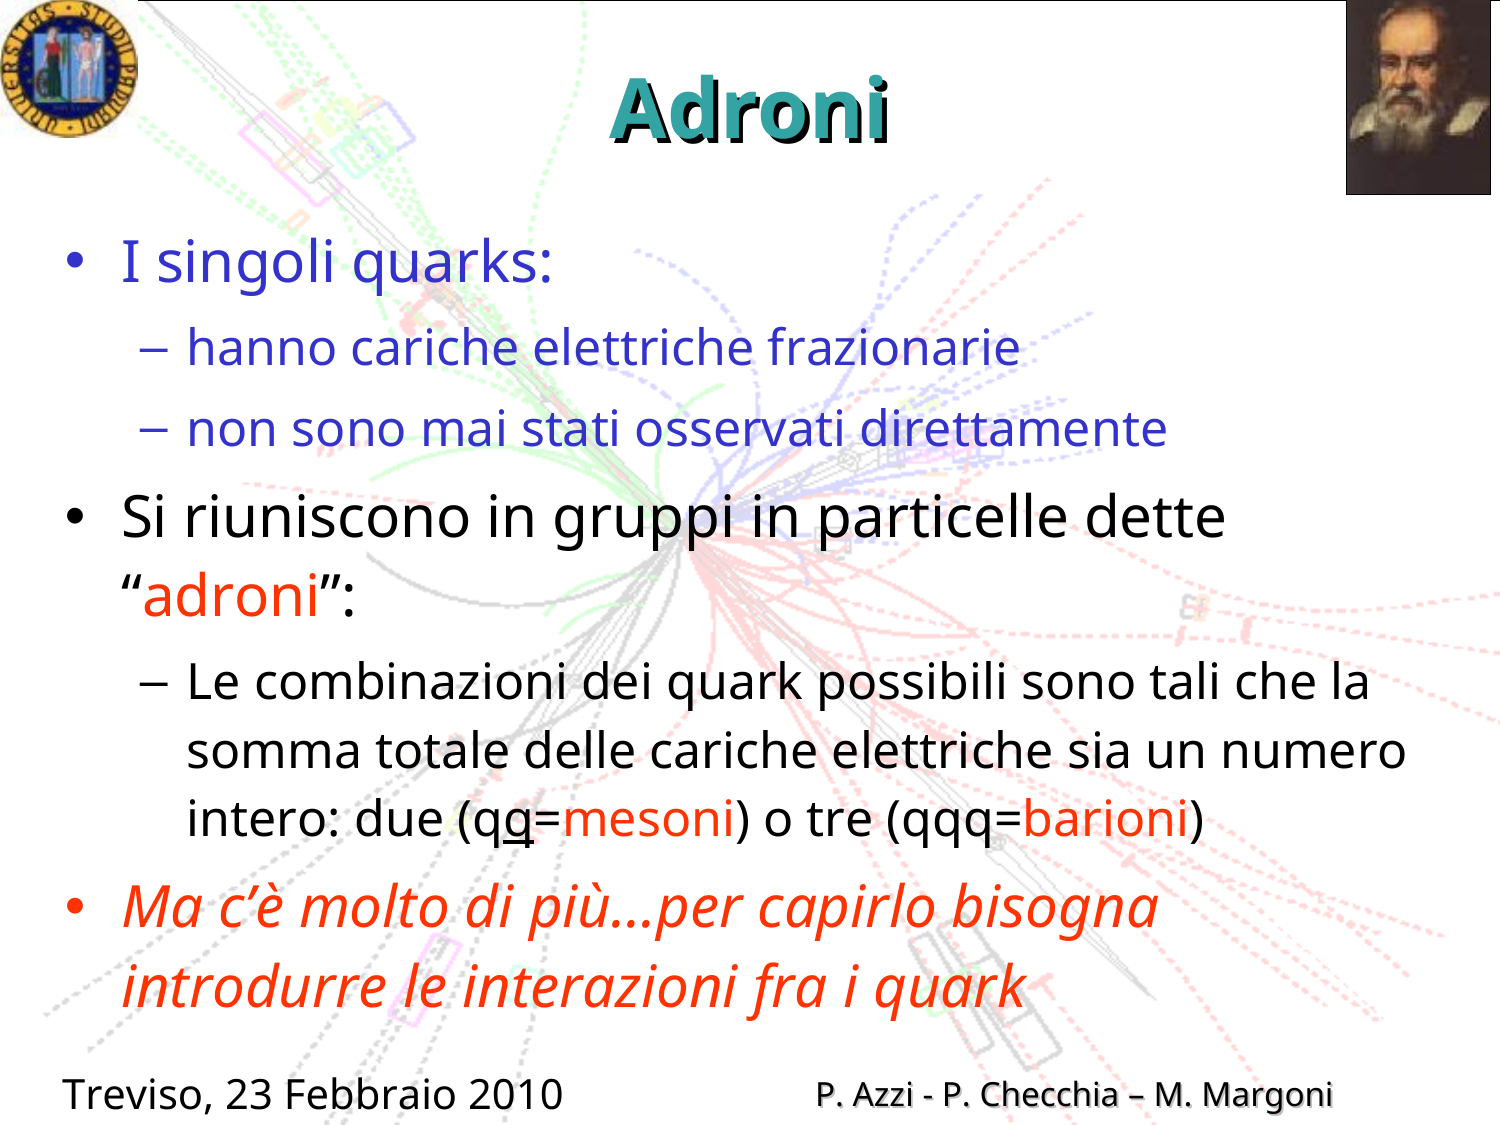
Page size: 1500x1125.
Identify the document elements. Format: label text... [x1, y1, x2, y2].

picture [0, 213, 1500, 1125]
list I singoli quarks: hanno cariche elettriche frazionarie non sono mai stati osservati direttamente Si riuniscono in gruppi in particelle dette “adroni”: Le combinazioni dei quark possibili sono tali che la somma totale delle cariche elettriche sia un numero intero: due (qq=mesoni) o tre (qqq=barioni) Ma c’è molto di più…per capirlo bisogna introdurre le interazioni fra i quark [50, 212, 1450, 1049]
title Adroni [0, 0, 1500, 213]
